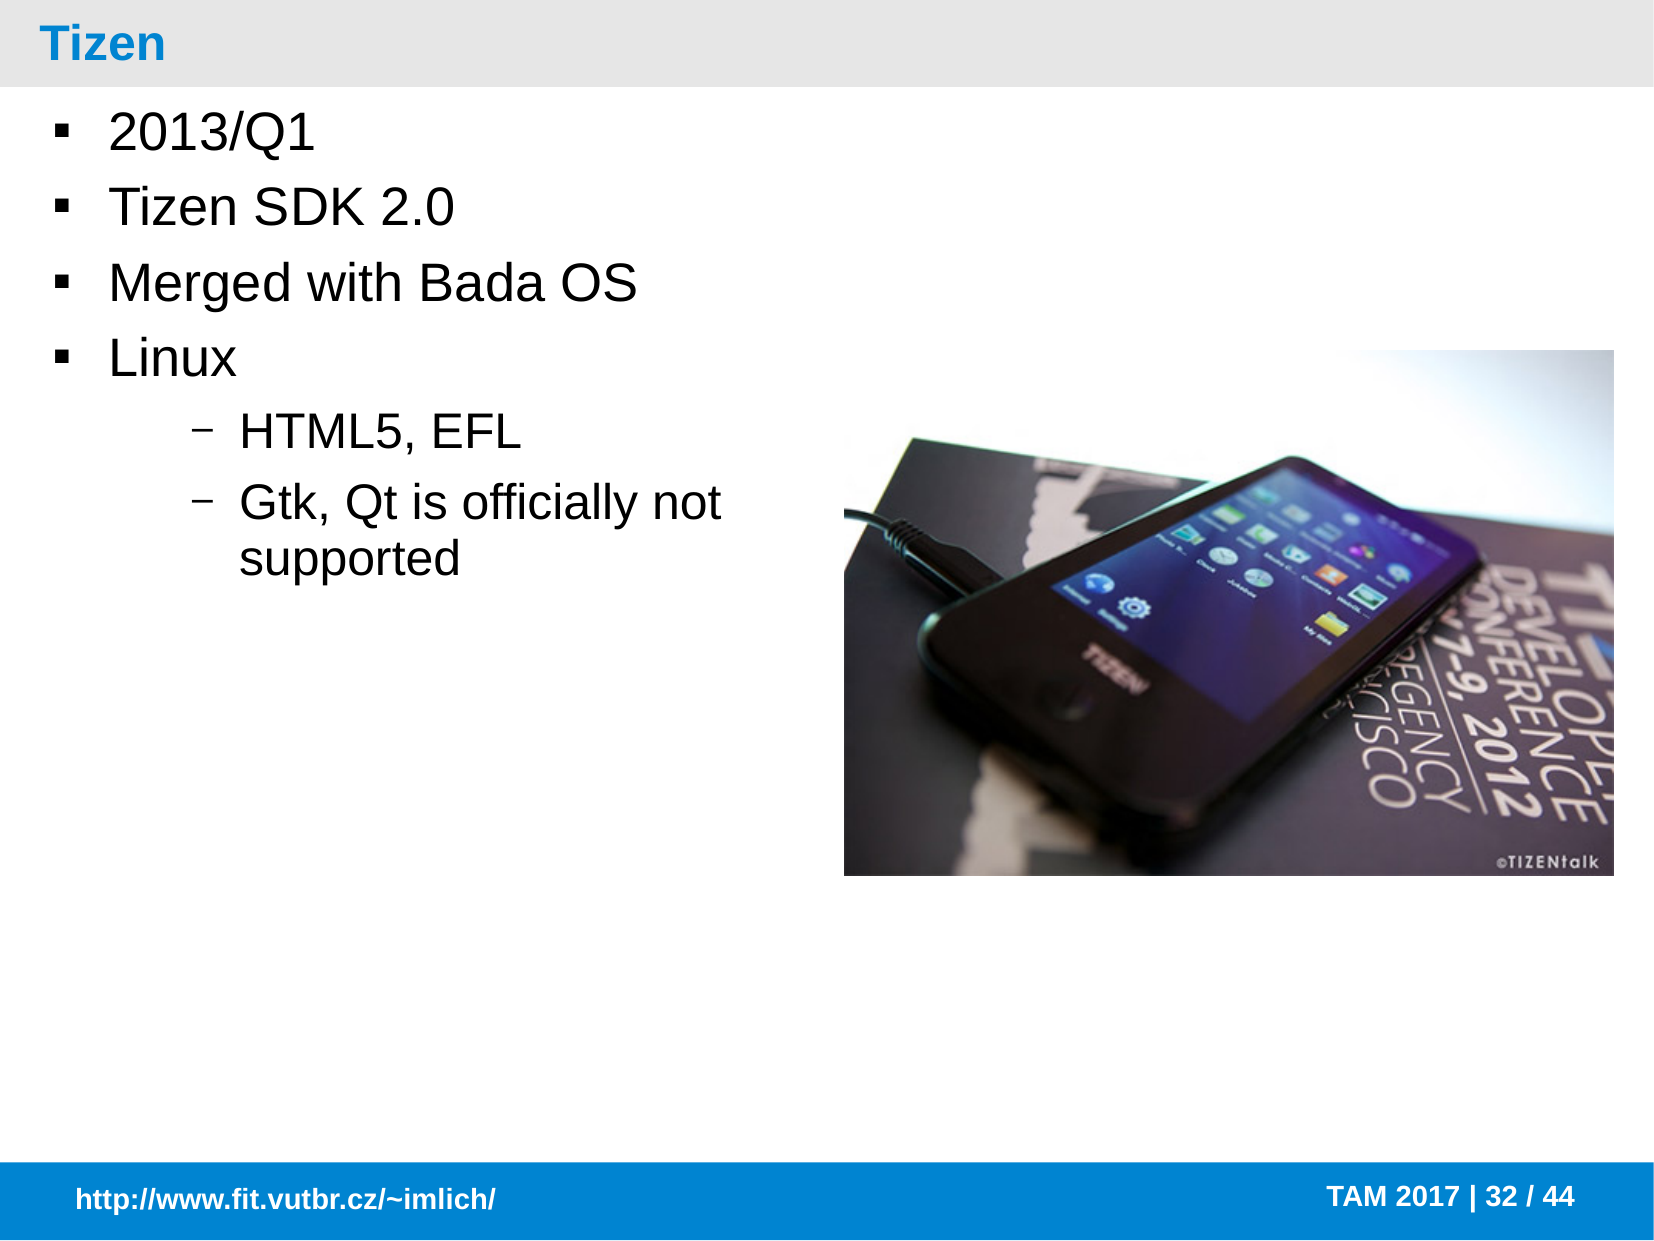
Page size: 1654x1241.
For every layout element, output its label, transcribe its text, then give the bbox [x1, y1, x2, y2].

picture [844, 350, 1614, 876]
title Tizen [39, 5, 1615, 81]
list 2013/Q1 Tizen SDK 2.0 Merged with Bada OS Linux HTML5, EFL Gtk, Qt is officially not supported [37, 101, 807, 1126]
